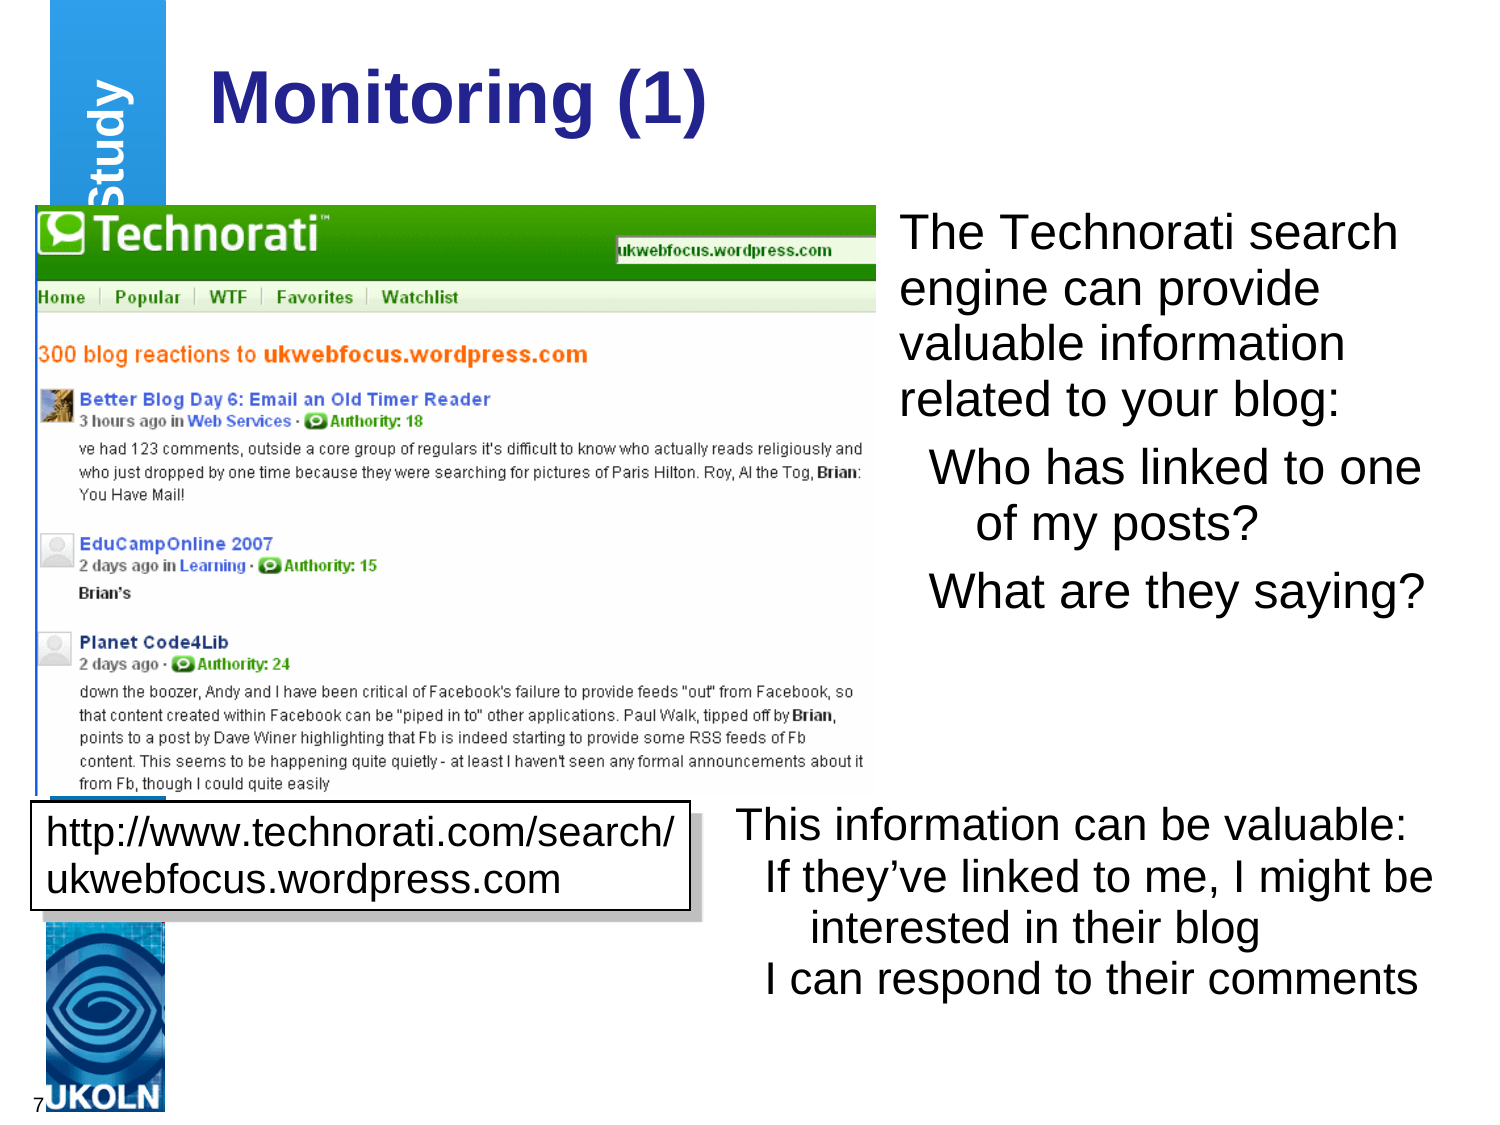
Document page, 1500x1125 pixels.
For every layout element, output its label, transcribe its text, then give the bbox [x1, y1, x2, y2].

text_box http://www.technorati.com/search/ ukwebfocus.wordpress.com [31, 801, 690, 910]
list The Technorati search engine can provide valuable information related to your blog: Who has linked to one of my posts? What are they saying? [884, 196, 1474, 744]
picture [46, 922, 165, 1112]
title Monitoring (1) [194, 42, 1447, 153]
picture [35, 205, 876, 796]
text_box Case Study [70, 65, 142, 205]
text_box This information can be valuable: If they’ve linked to me, I might be interested in their blog I can respond to their comments [720, 791, 1476, 1013]
